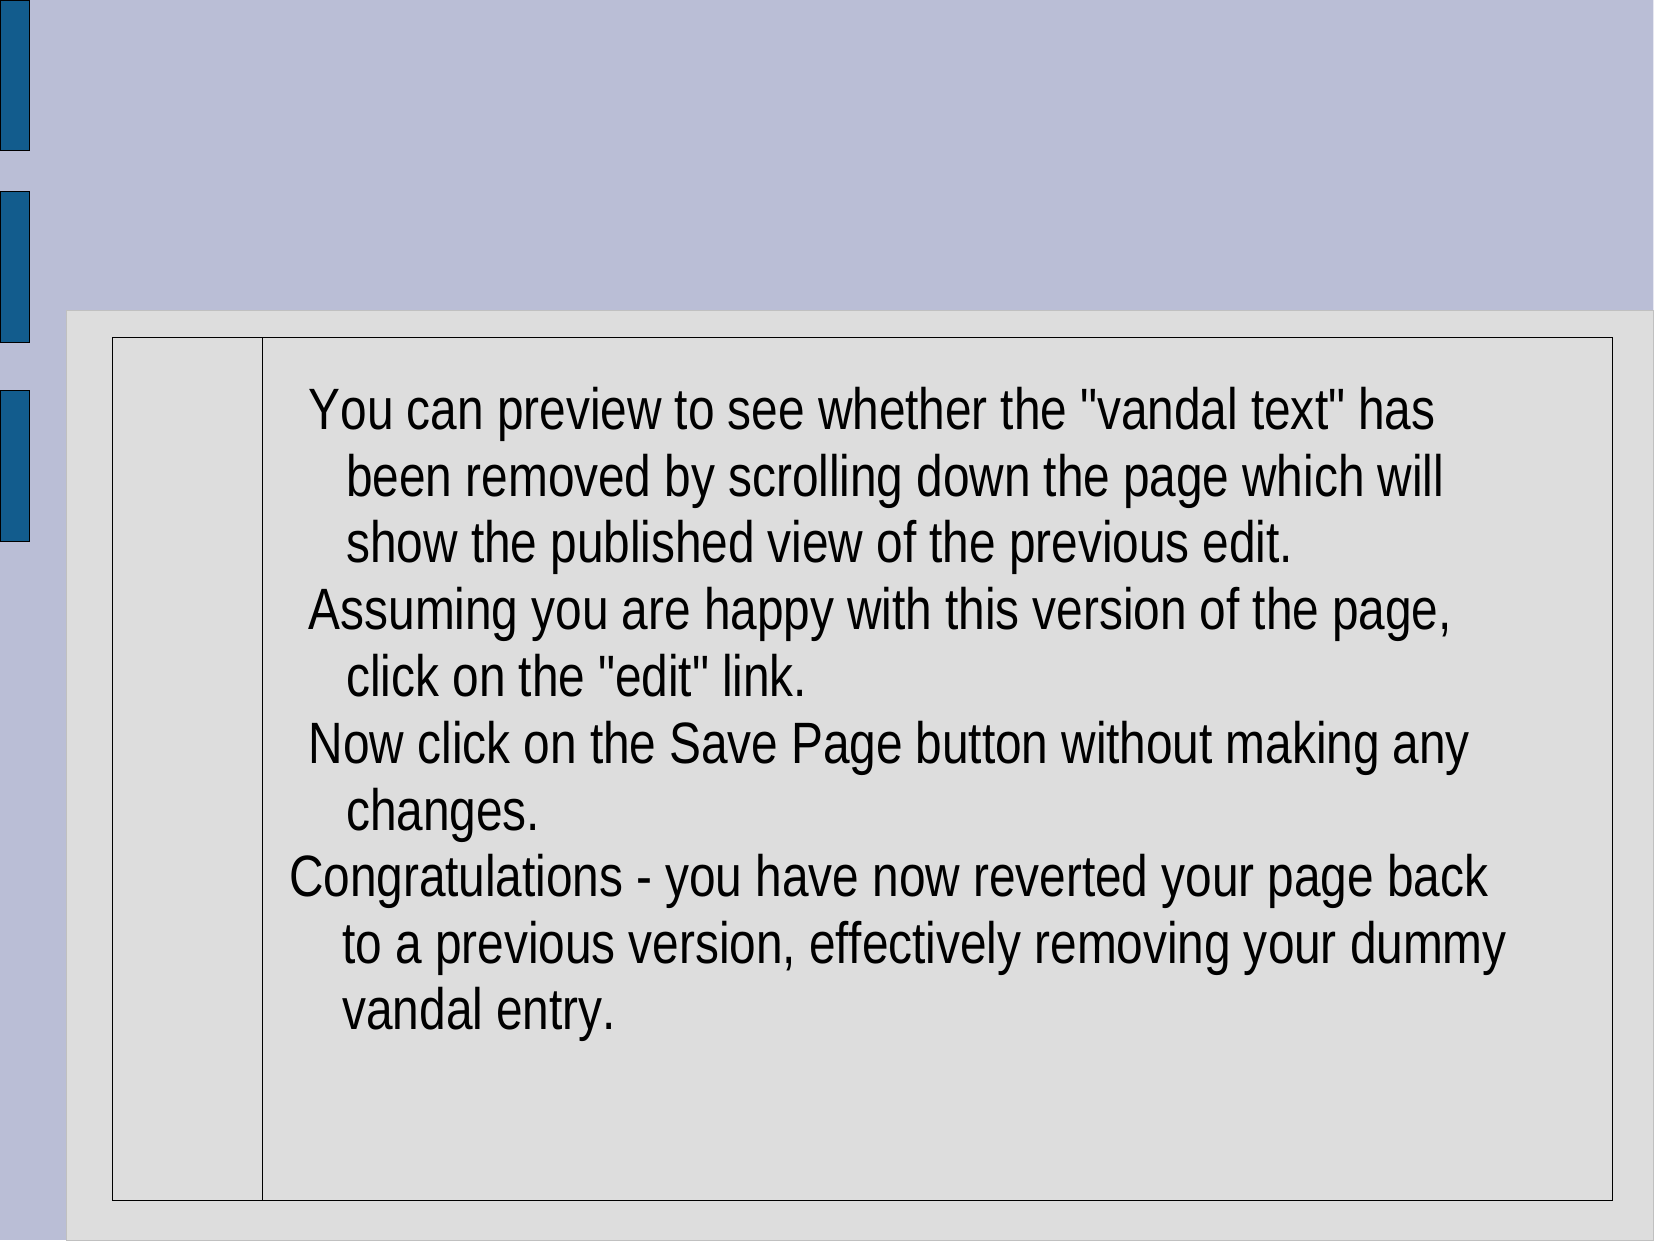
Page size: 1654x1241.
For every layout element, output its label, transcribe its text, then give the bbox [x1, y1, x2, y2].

list You can preview to see whether the "vandal text" has been removed by scrolling down the page which will show the published view of the previous edit. Assuming you are happy with this version of the page, click on the "edit" link. Now click on the Save Page button without making any changes. Congratulations - you have now reverted your page back to a previous version, effectively removing your dummy vandal entry. [271, 375, 1538, 1157]
